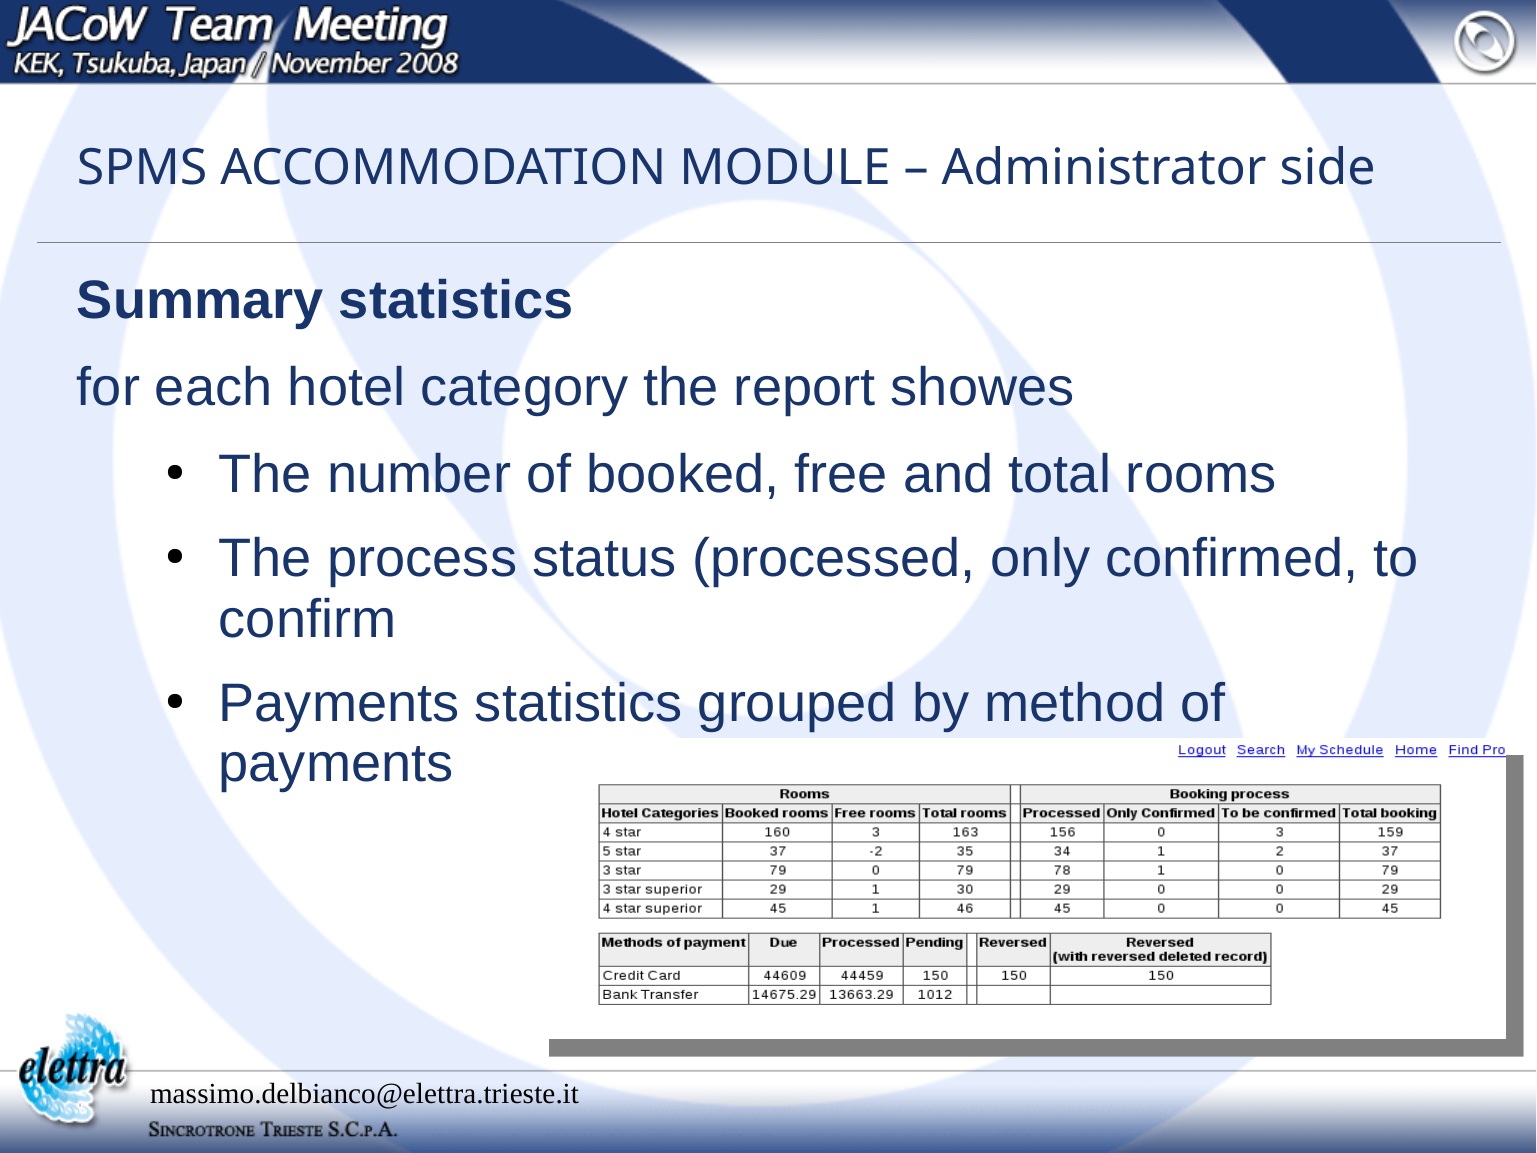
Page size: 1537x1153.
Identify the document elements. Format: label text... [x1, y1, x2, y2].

title SPMS ACCOMMODATION MODULE – Administrator side [76, 109, 1460, 221]
list Summary statistics for each hotel category the report showes The number of booked, free and total rooms The process status (processed, only confirmed, to confirm Payments statistics grouped by method of payments [76, 269, 1460, 1016]
picture [0, 0, 1537, 1153]
